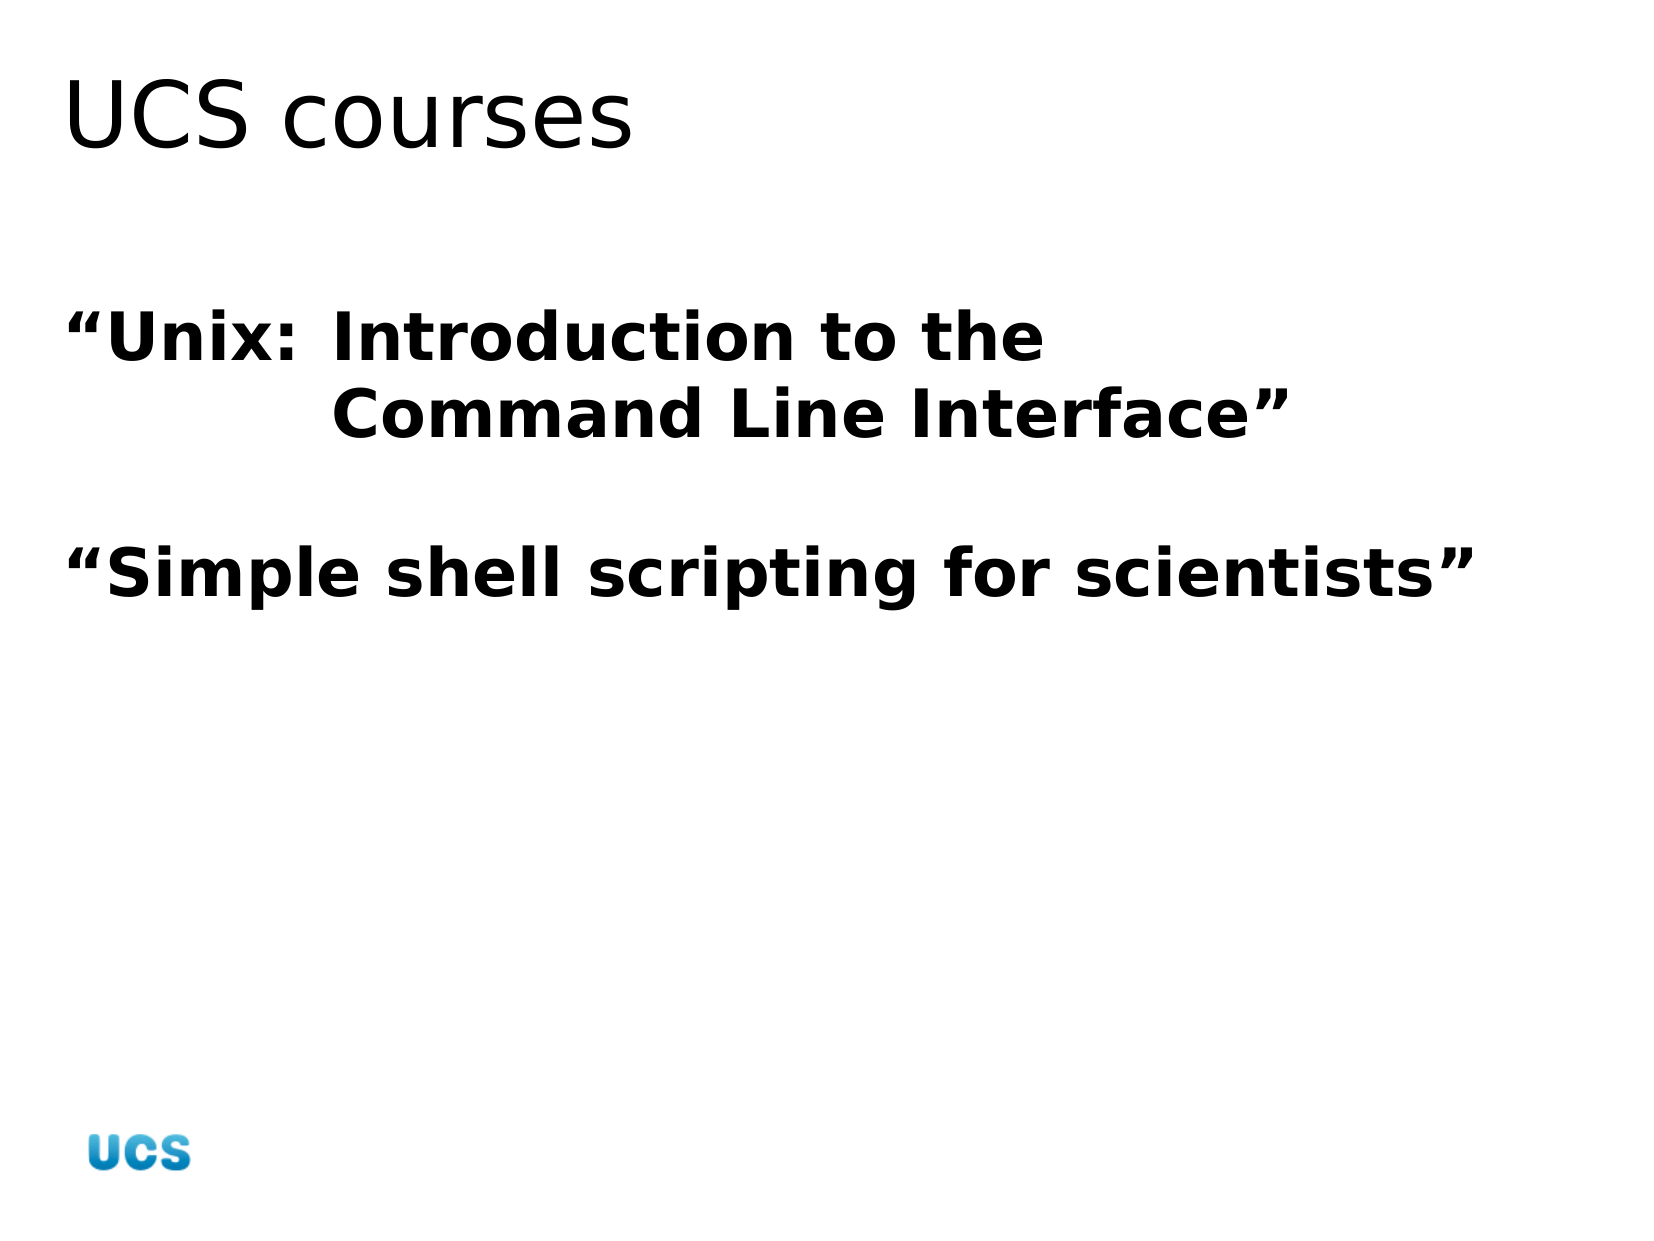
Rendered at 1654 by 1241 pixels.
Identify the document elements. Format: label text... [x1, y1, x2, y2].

picture [88, 1133, 191, 1172]
text_box UCS courses [59, 59, 639, 173]
text_box “Simple shell scripting for scientists” [59, 531, 1484, 616]
text_box “Unix: Introduction to the Command Line Interface” [59, 295, 1299, 457]
